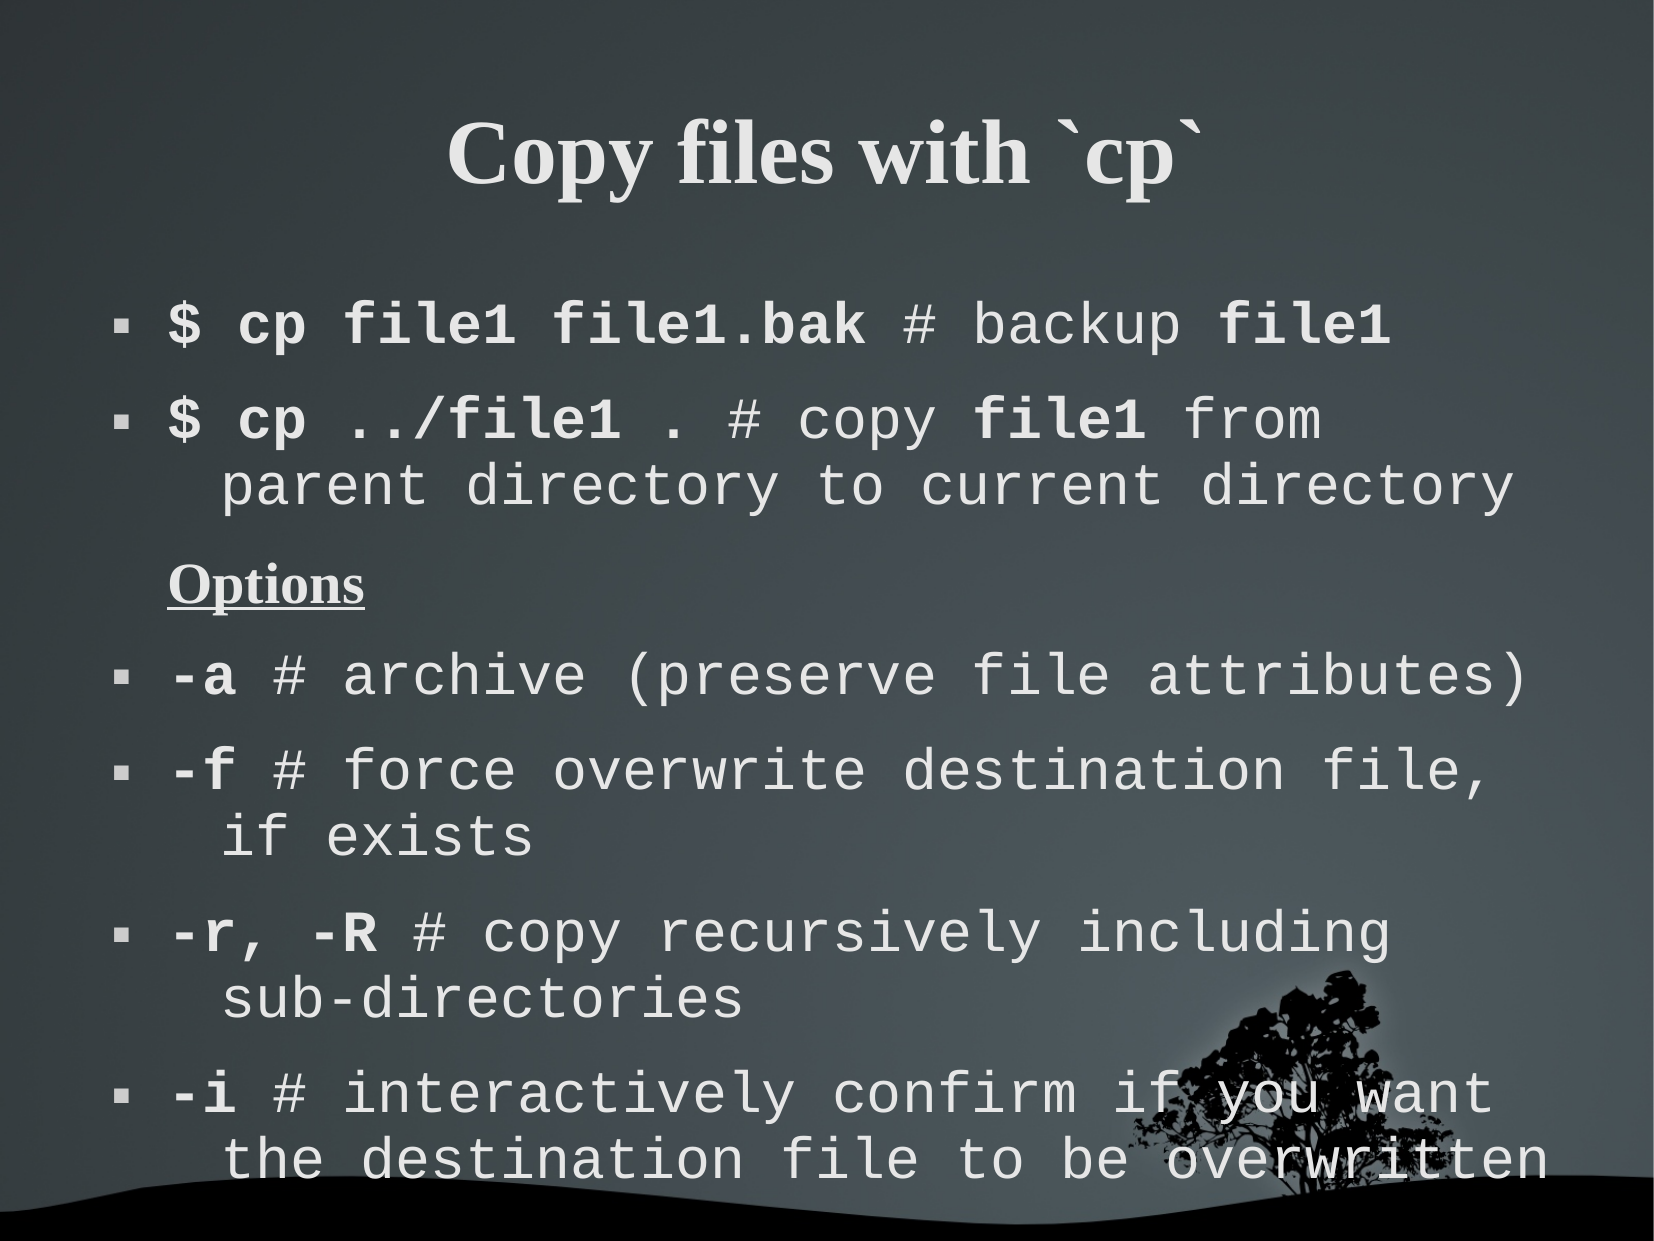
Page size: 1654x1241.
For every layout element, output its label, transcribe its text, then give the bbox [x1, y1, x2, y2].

title Copy files with `cp` [82, 49, 1571, 257]
picture [0, 0, 1654, 1241]
list $ cp file1 file1.bak # backup file1 $ cp ../file1 . # copy file1 from parent directory to current directory Options -a # archive (preserve file attributes) -f # force overwrite destination file, if exists -r, -R # copy recursively including sub-directories -i # interactively confirm if you want the destination file to be overwritten [78, 294, 1567, 1147]
